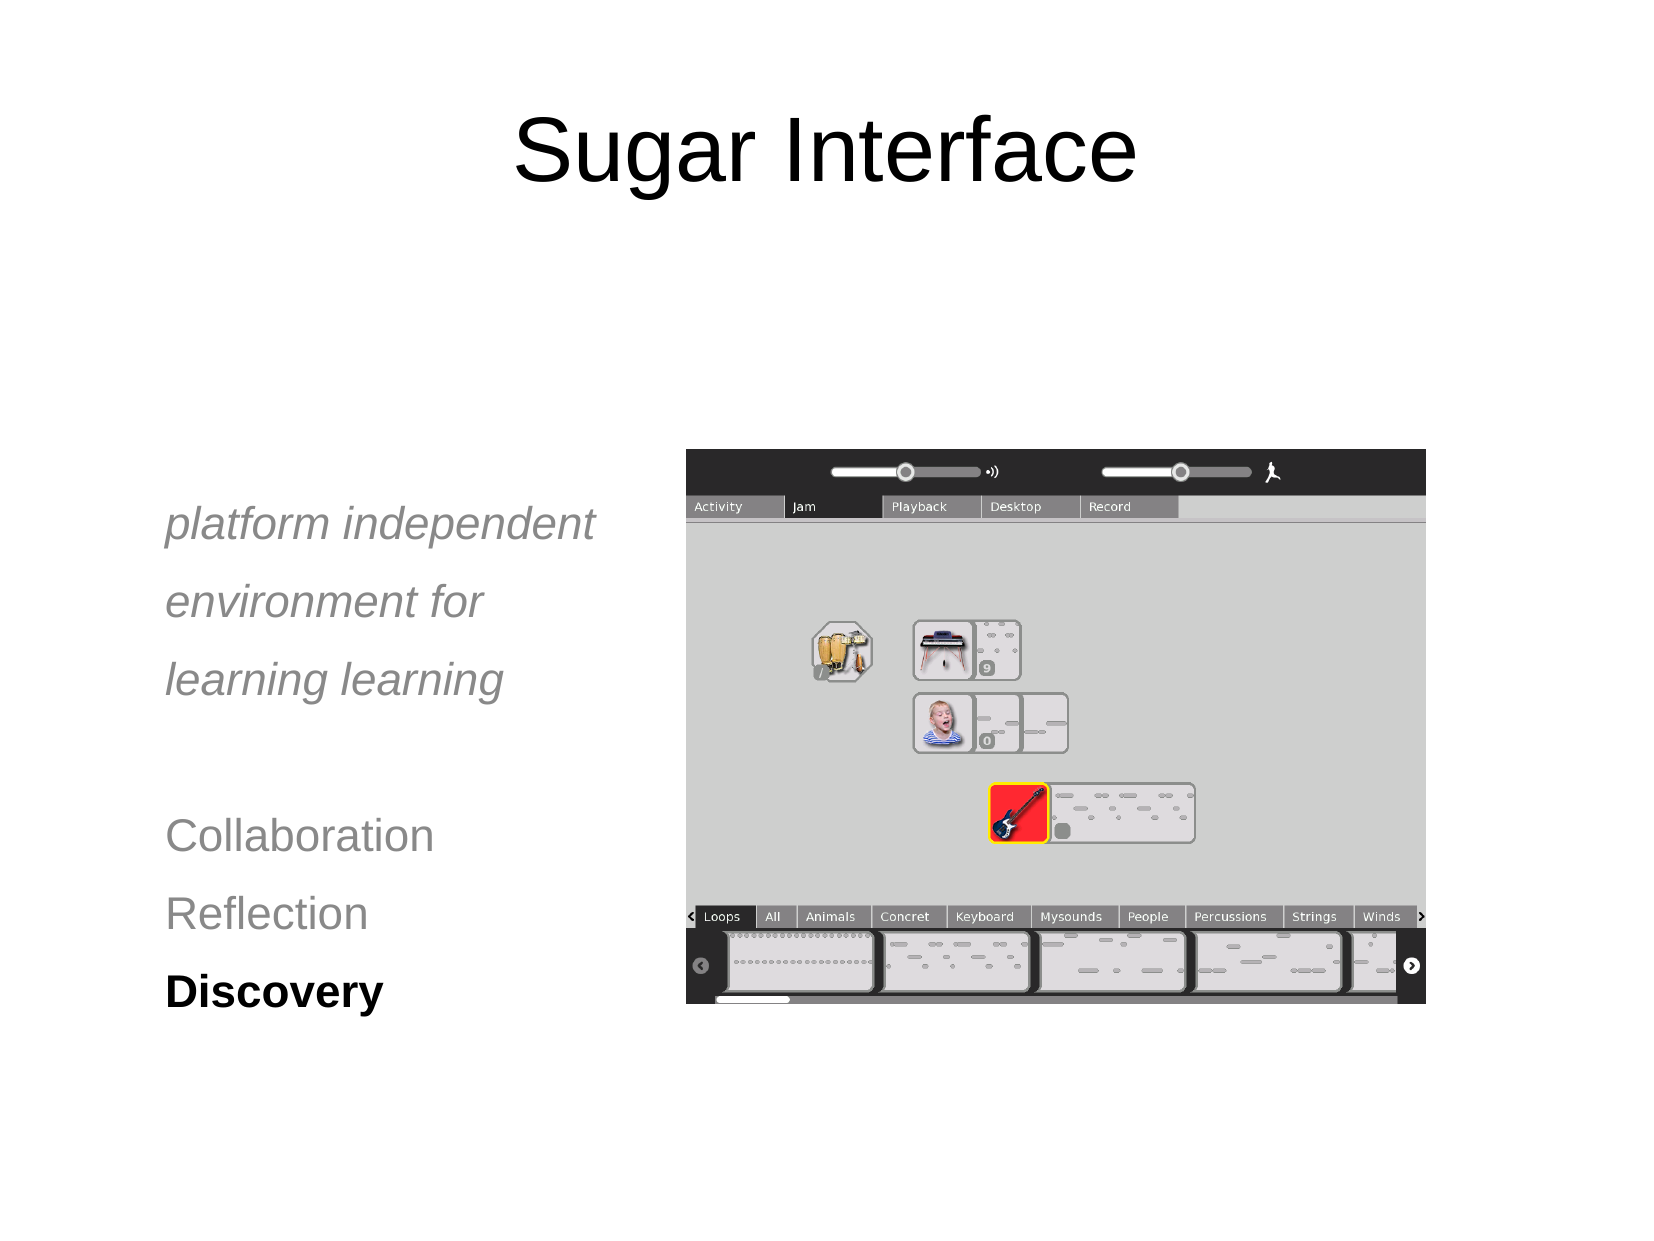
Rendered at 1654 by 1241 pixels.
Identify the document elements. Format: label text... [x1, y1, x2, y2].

picture [686, 449, 1426, 1004]
title Sugar Interface [82, 56, 1571, 249]
list platform independent environment for learning learning Collaboration Reflection Discovery [150, 450, 1426, 1051]
